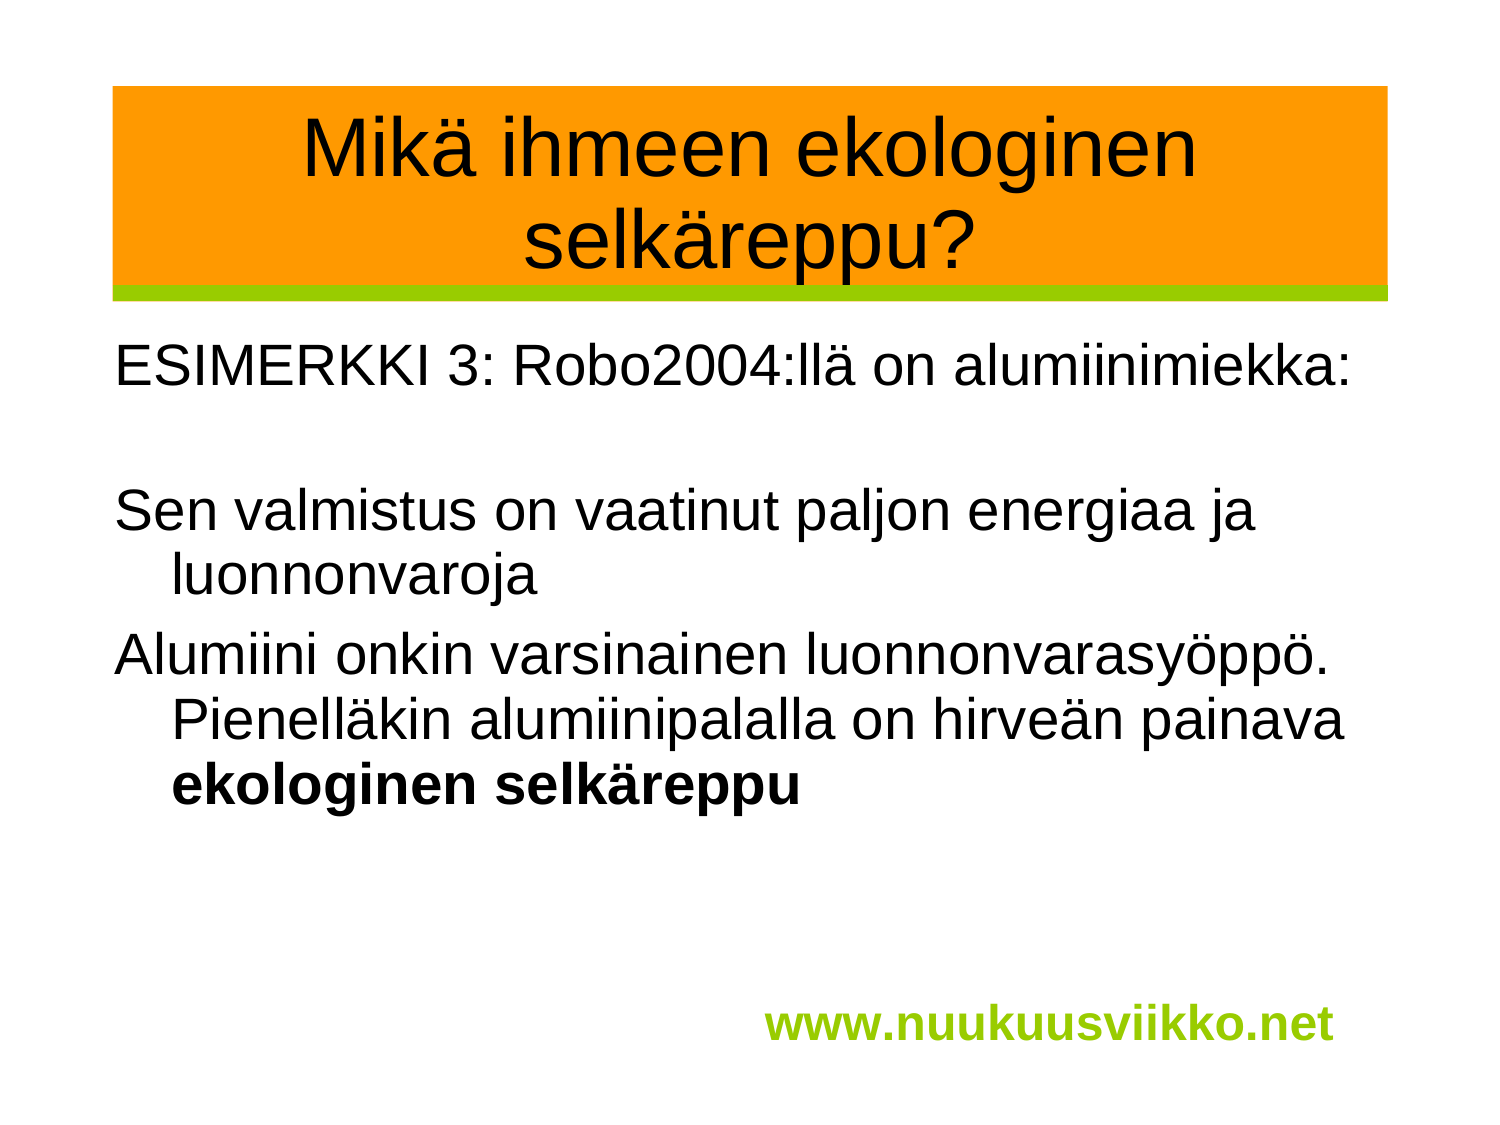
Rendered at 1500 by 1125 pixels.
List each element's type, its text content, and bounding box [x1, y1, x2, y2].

title Mikä ihmeen ekologinen selkäreppu? [112, 86, 1388, 285]
text_box www.nuukuusviikko.net [750, 987, 1350, 1059]
list ESIMERKKI 3: Robo2004:llä on alumiinimiekka: Sen valmistus on vaatinut paljon energiaa ja luonnonvaroja Alumiini onkin varsinainen luonnonvarasyöppö. Pienelläkin alumiinipalalla on hirveän painava ekologinen selkäreppu [99, 324, 1388, 1099]
